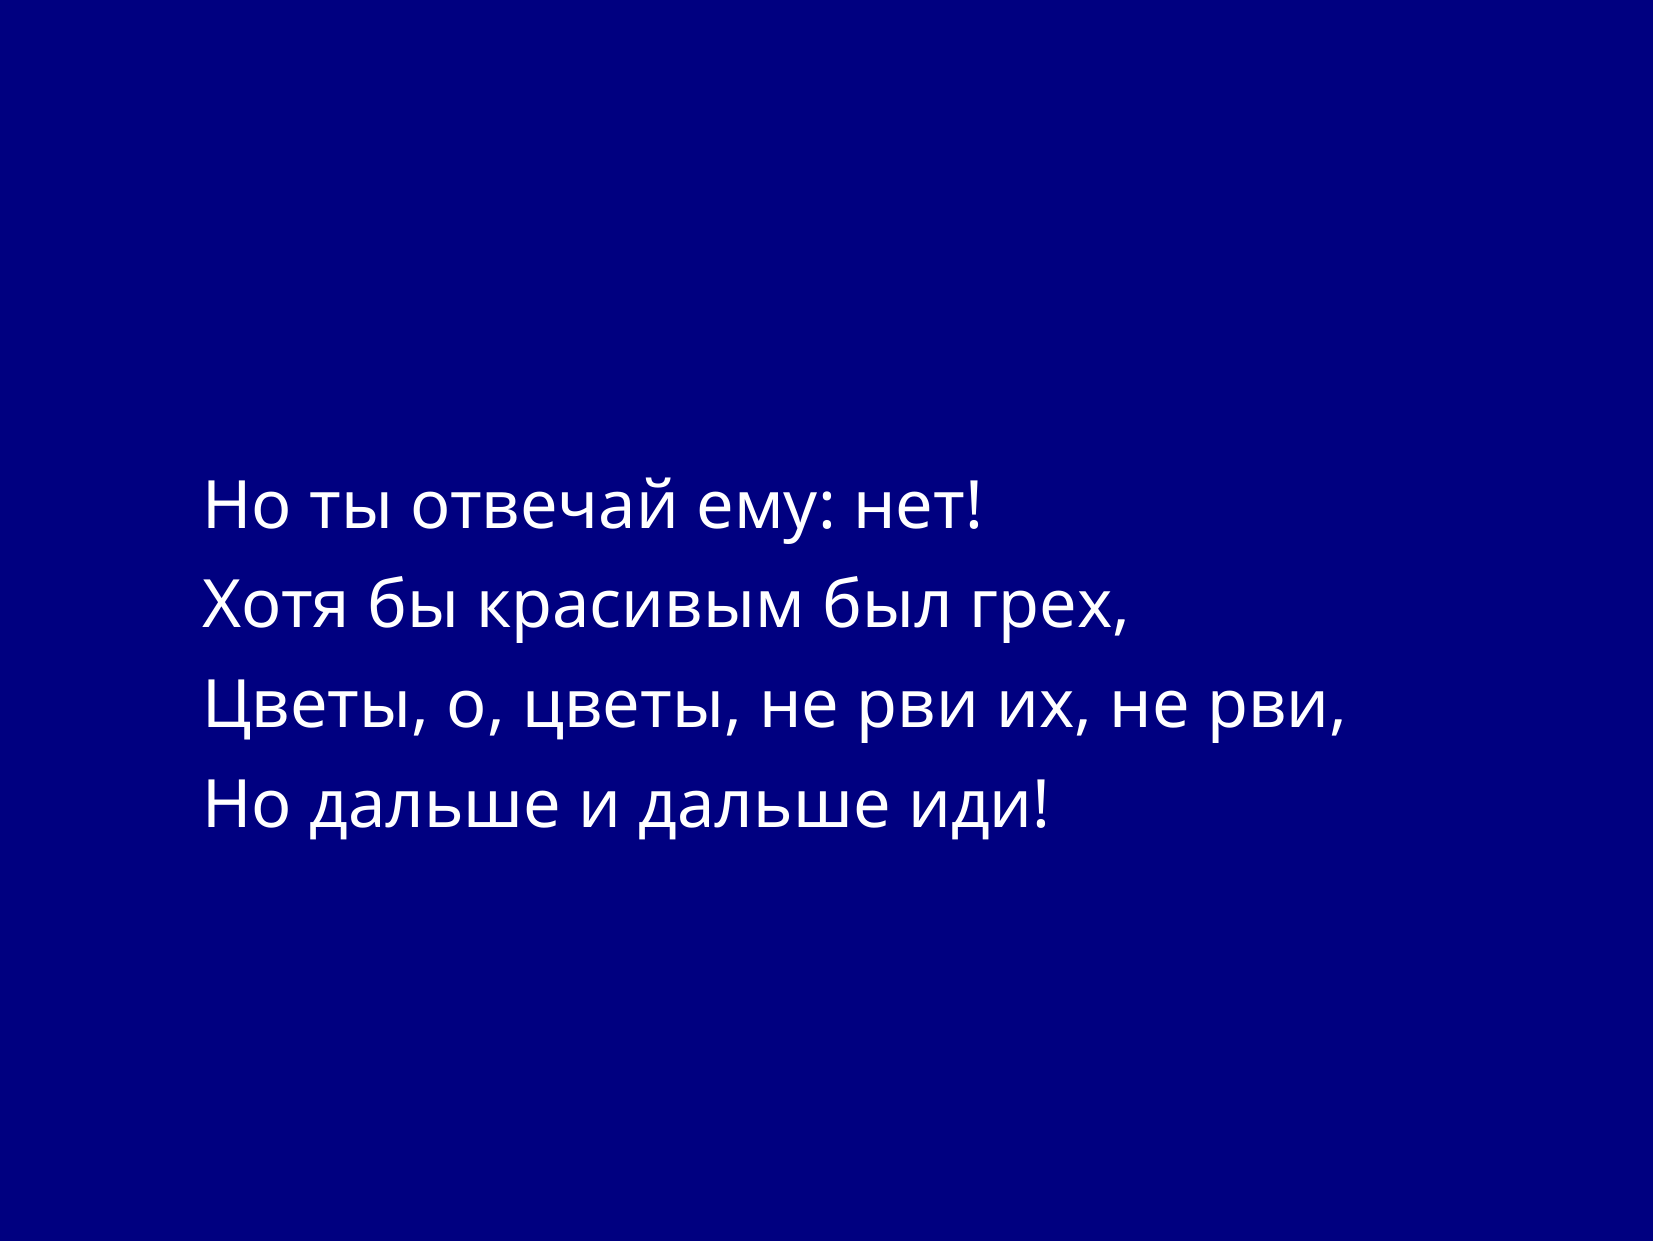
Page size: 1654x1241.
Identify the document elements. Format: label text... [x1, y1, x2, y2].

text_box Но ты отвечай ему: нет! Хотя бы красивым был грех, Цветы, о, цветы, не рви их, не рви, Но дальше и дальше иди! [75, 150, 1576, 1163]
